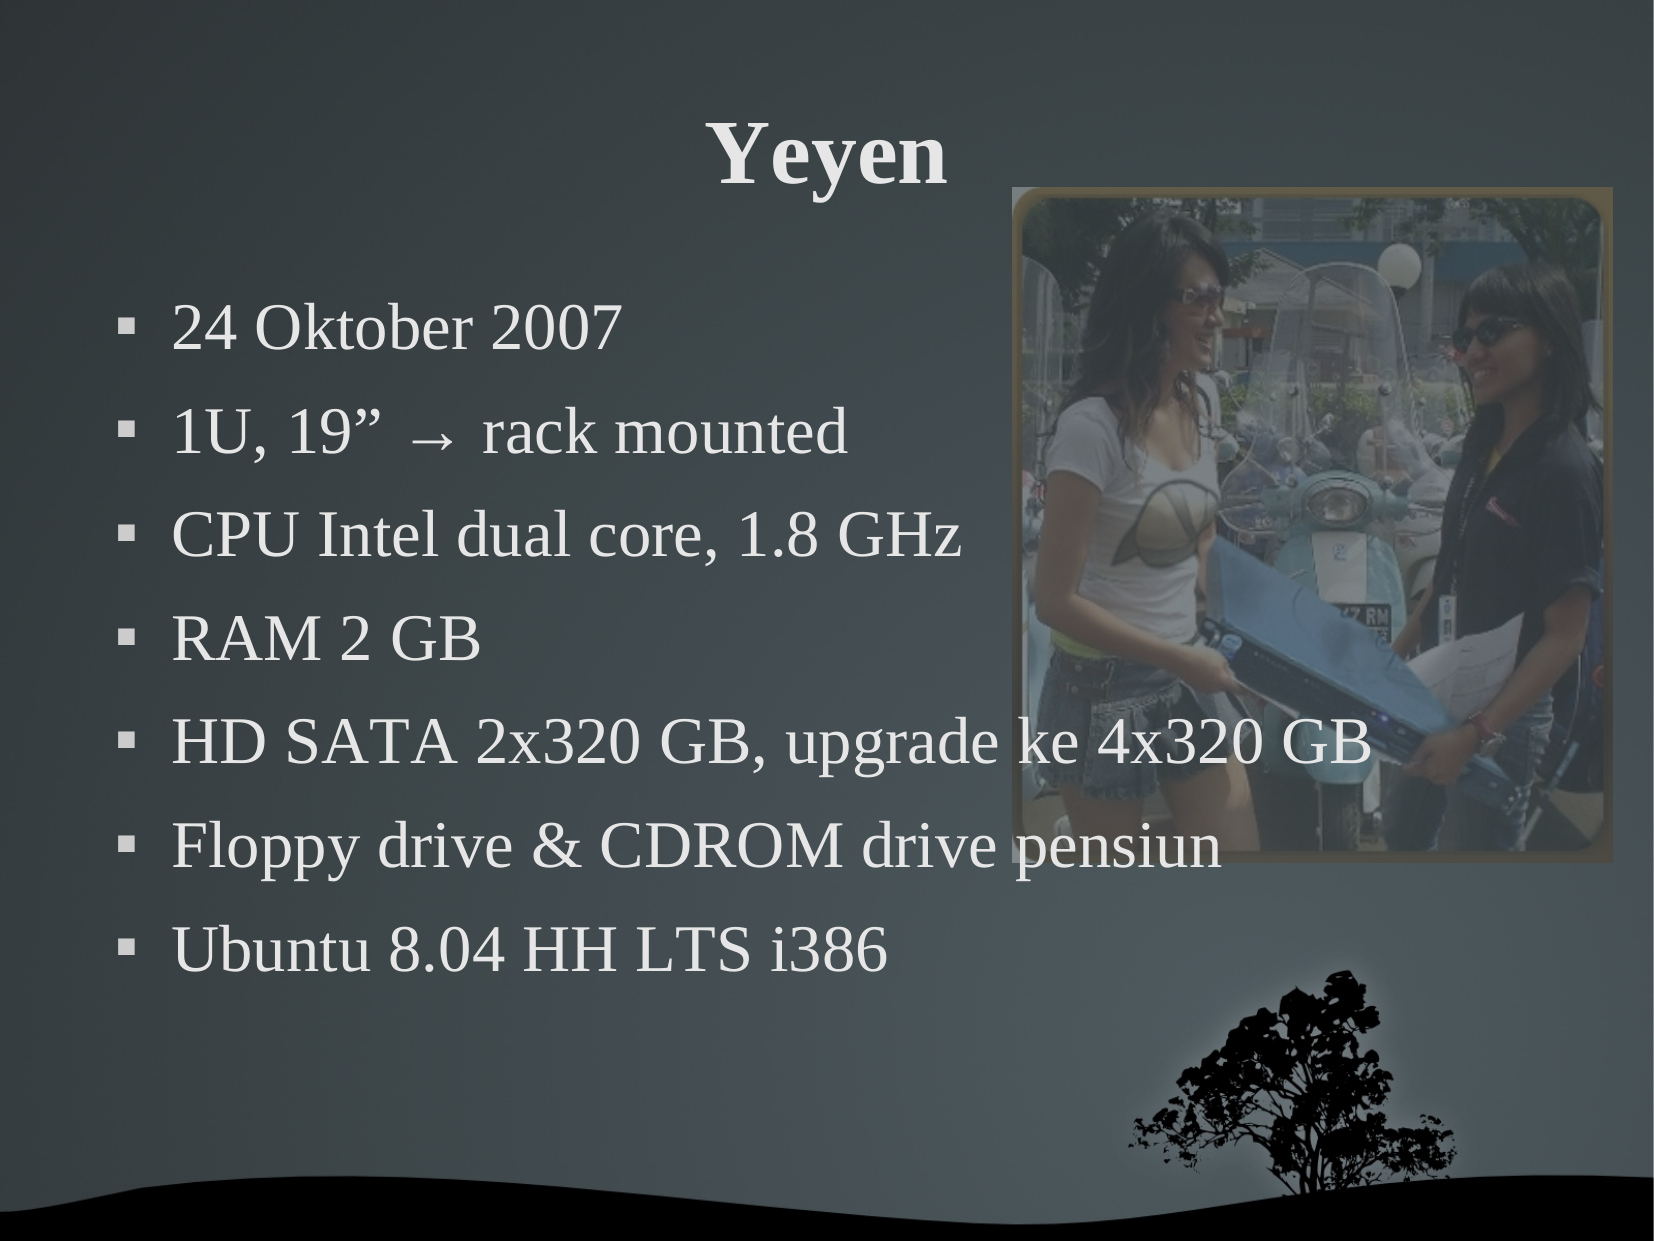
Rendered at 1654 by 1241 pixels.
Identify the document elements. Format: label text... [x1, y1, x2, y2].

picture [0, 0, 1654, 1241]
title Yeyen [82, 49, 1571, 257]
list 24 Oktober 2007 1U, 19” → rack mounted CPU Intel dual core, 1.8 GHz RAM 2 GB HD SATA 2x320 GB, upgrade ke 4x320 GB Floppy drive & CDROM drive pensiun Ubuntu 8.04 HH LTS i386 [82, 290, 1571, 1094]
chart [82, 1094, 1571, 1109]
